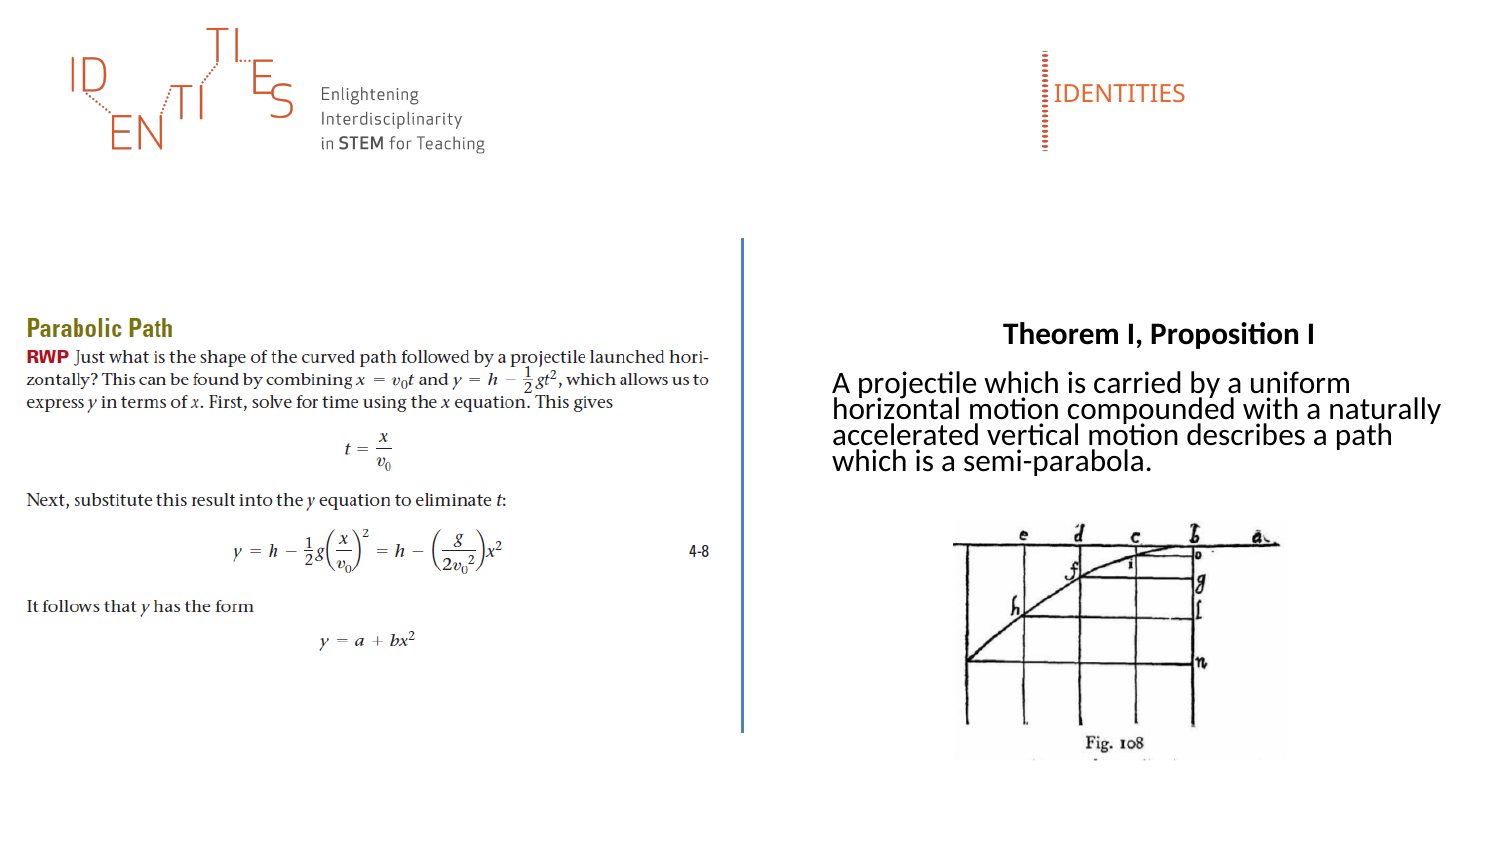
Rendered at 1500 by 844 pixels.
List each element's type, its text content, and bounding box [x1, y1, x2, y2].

picture [1042, 122, 1051, 151]
text_box IDENTITIES [1042, 72, 1440, 122]
list Theorem I, Proposition I A projectile which is carried by a uniform horizontal motion compounded with a naturally accelerated vertical motion describes a path which is a semi-parabola. [832, 317, 1457, 552]
picture [1, 305, 740, 680]
picture [71, 24, 485, 157]
picture [1042, 51, 1051, 72]
picture [905, 488, 1310, 789]
